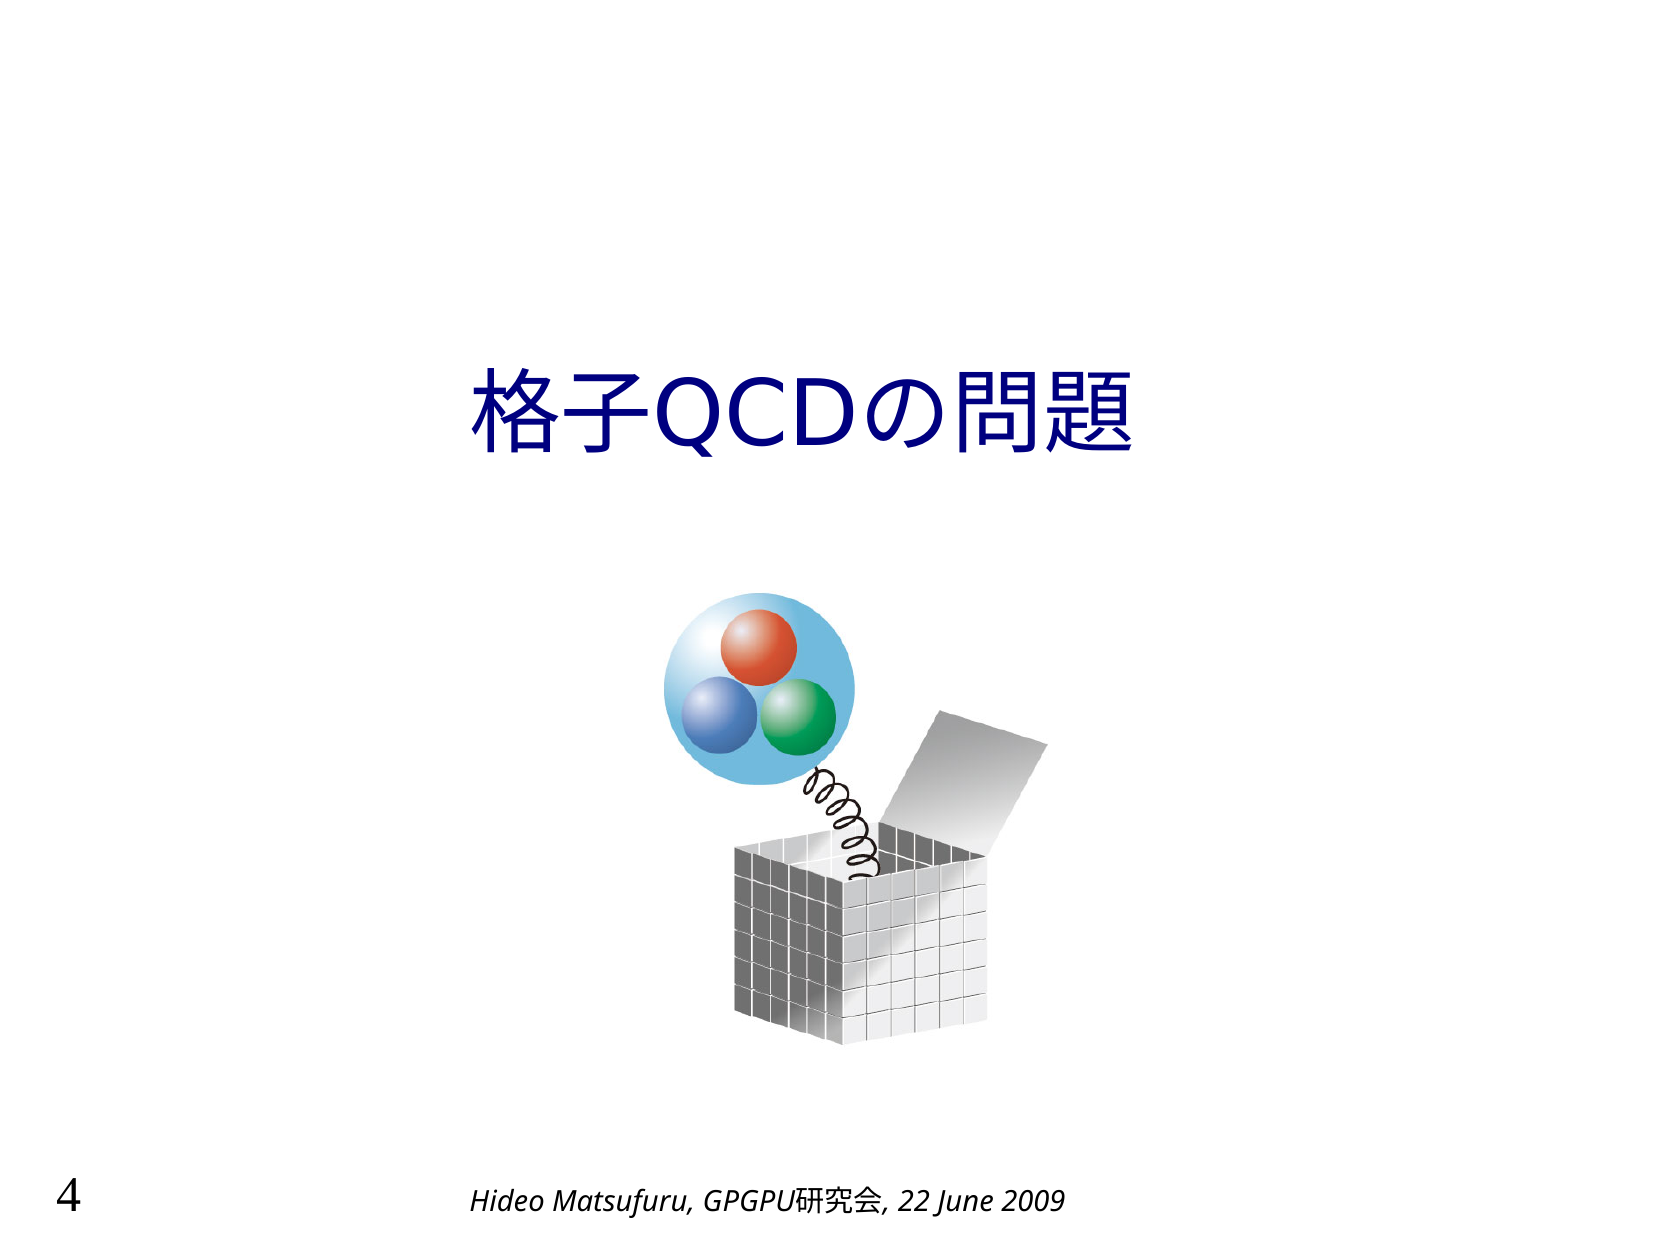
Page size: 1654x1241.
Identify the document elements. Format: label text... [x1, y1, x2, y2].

picture [649, 575, 1063, 1063]
text_box 格子QCDの問題 [469, 338, 1136, 452]
